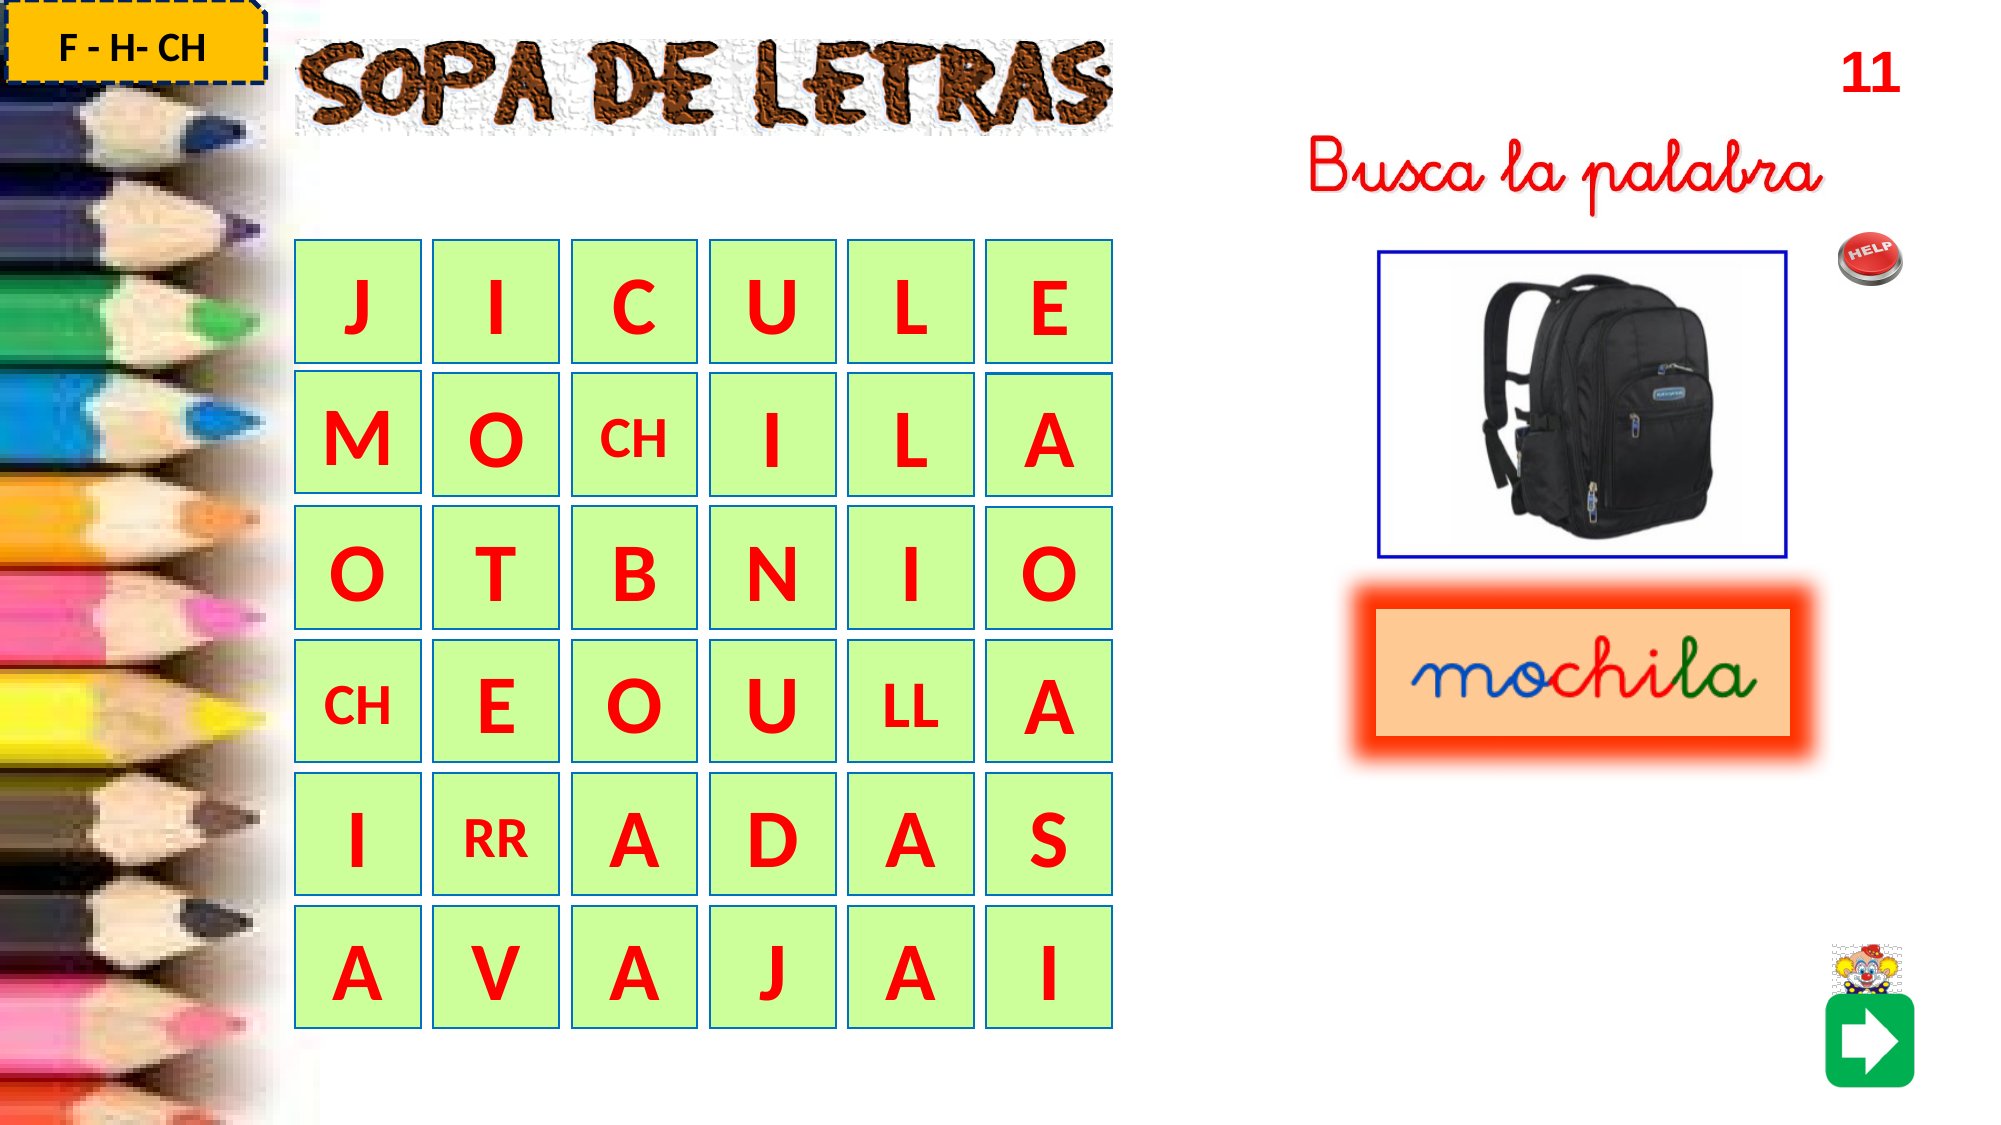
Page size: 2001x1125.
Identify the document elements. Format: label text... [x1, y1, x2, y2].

text_box CH [571, 373, 698, 496]
text_box O [986, 506, 1113, 629]
text_box LL [848, 639, 974, 762]
text_box I [295, 772, 421, 895]
text_box RR [433, 772, 560, 895]
text_box I [986, 905, 1113, 1029]
text_box J [295, 240, 421, 363]
text_box L [848, 373, 974, 496]
text_box CH [295, 639, 421, 762]
text_box C [571, 240, 698, 363]
text_box O [433, 373, 560, 496]
text_box U [709, 240, 836, 363]
text_box A [295, 905, 421, 1028]
text_box A [571, 772, 698, 895]
text_box A [571, 905, 698, 1028]
text_box O [295, 506, 421, 629]
text_box L [848, 240, 974, 363]
text_box I [848, 506, 974, 629]
text_box B [571, 506, 698, 629]
text_box I [433, 240, 560, 363]
text_box J [709, 905, 836, 1028]
text_box O [571, 639, 698, 762]
text_box 11 [1825, 27, 1943, 112]
text_box T [433, 506, 560, 629]
text_box M [295, 370, 421, 494]
text_box E [433, 639, 560, 762]
text_box A [848, 905, 974, 1028]
picture [0, 0, 2001, 1125]
text_box N [709, 506, 836, 629]
text_box V [433, 905, 560, 1028]
text_box S [986, 772, 1113, 895]
text_box U [709, 639, 836, 762]
text_box I [709, 373, 836, 496]
text_box D [709, 772, 836, 895]
text_box A [986, 373, 1113, 496]
text_box A [848, 772, 974, 895]
text_box F - H- CH [6, 0, 266, 83]
text_box E [986, 240, 1113, 363]
text_box A [986, 639, 1113, 762]
